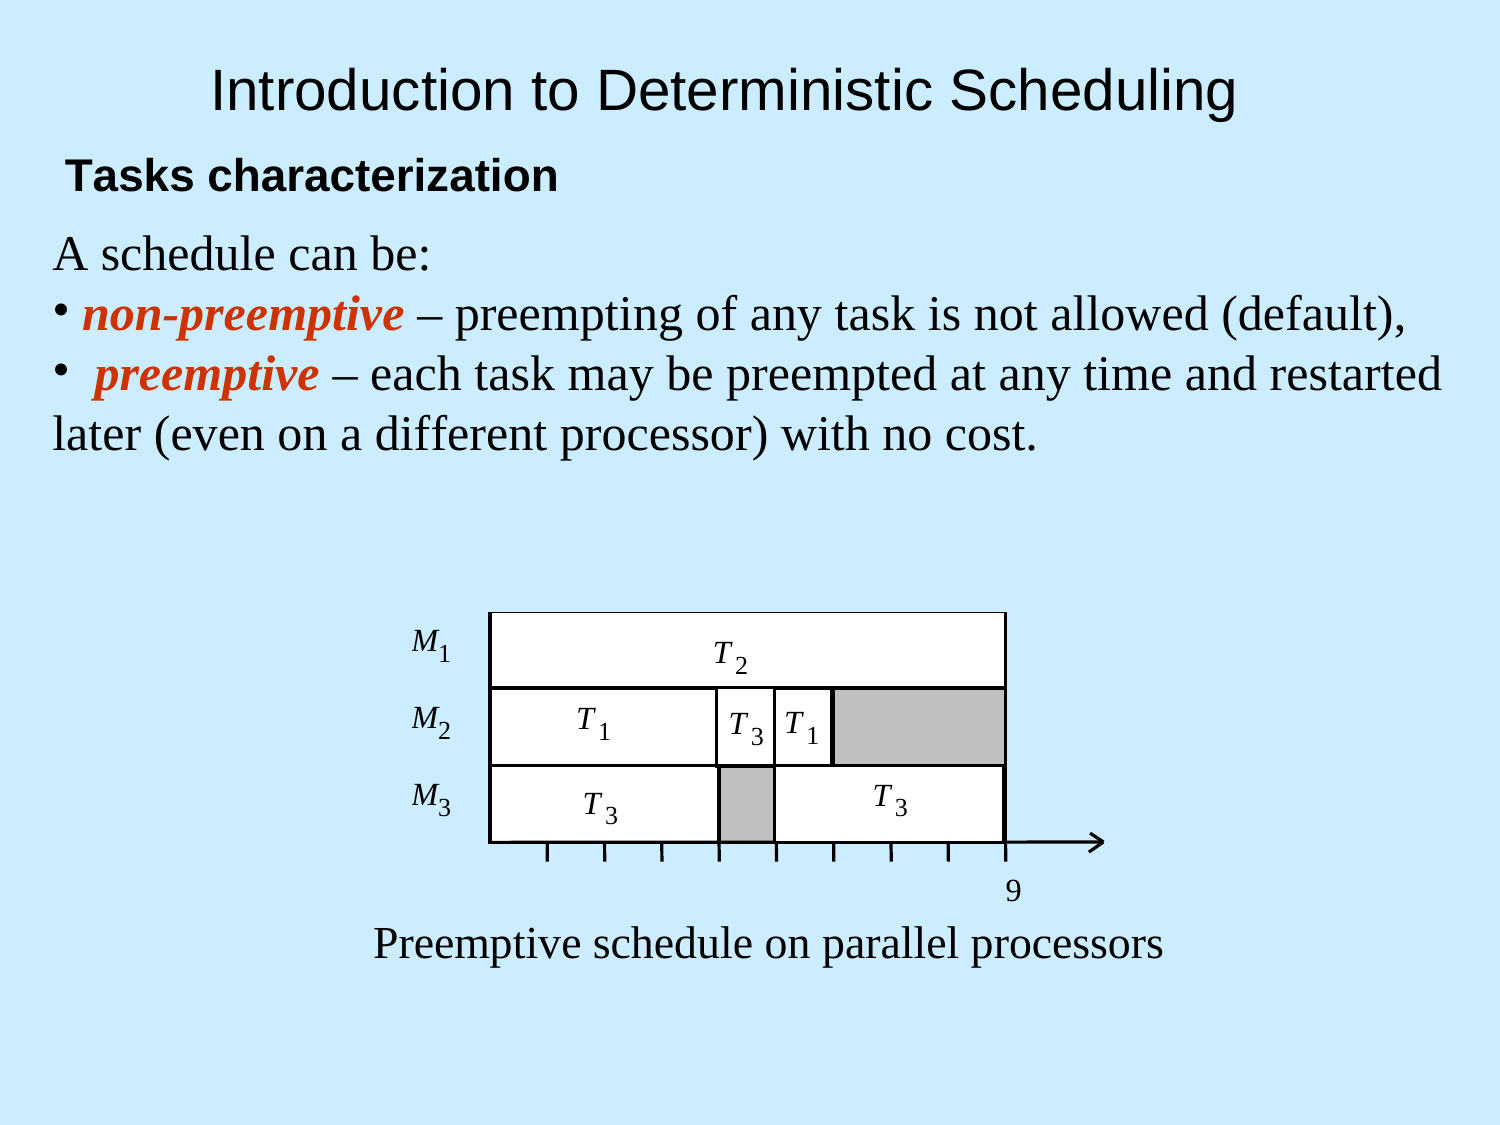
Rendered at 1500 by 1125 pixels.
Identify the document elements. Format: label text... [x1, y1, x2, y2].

text_box Preemptive schedule on parallel processors [87, 904, 1450, 976]
chart [412, 612, 1111, 916]
title Introduction to Deterministic Scheduling [0, 12, 1450, 163]
text_box A schedule can be: non-preemptive – preempting of any task is not allowed (default), preemptive – each task may be preempted at any time and restarted later (even on a different processor) with no cost. [37, 212, 1500, 468]
text_box Tasks characterization [49, 137, 1338, 208]
